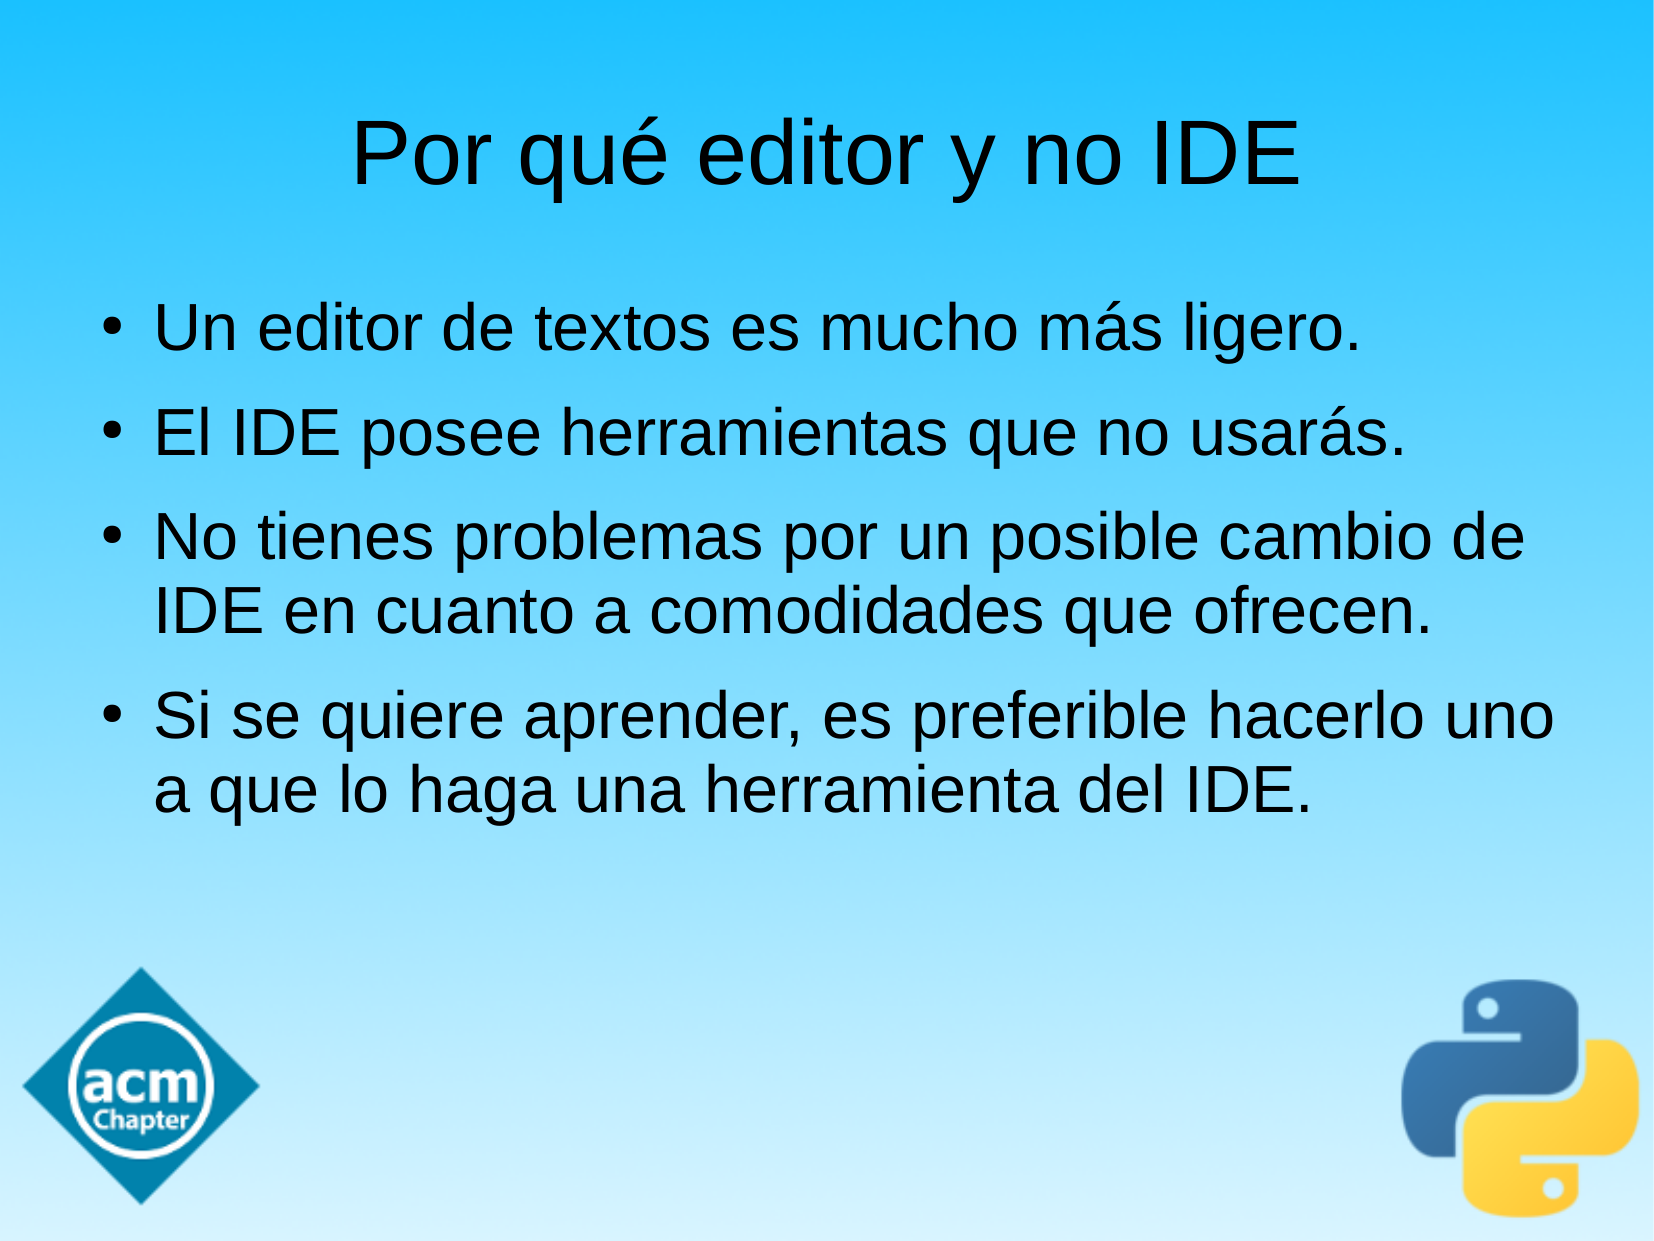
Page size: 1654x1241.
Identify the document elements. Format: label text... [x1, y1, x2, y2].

list Un editor de textos es mucho más ligero. El IDE posee herramientas que no usarás. No tienes problemas por un posible cambio de IDE en cuanto a comodidades que ofrecen. Si se quiere aprender, es preferible hacerlo uno a que lo haga una herramienta del IDE. [82, 290, 1571, 1010]
title Por qué editor y no IDE [82, 49, 1571, 257]
picture [0, 0, 1654, 1241]
